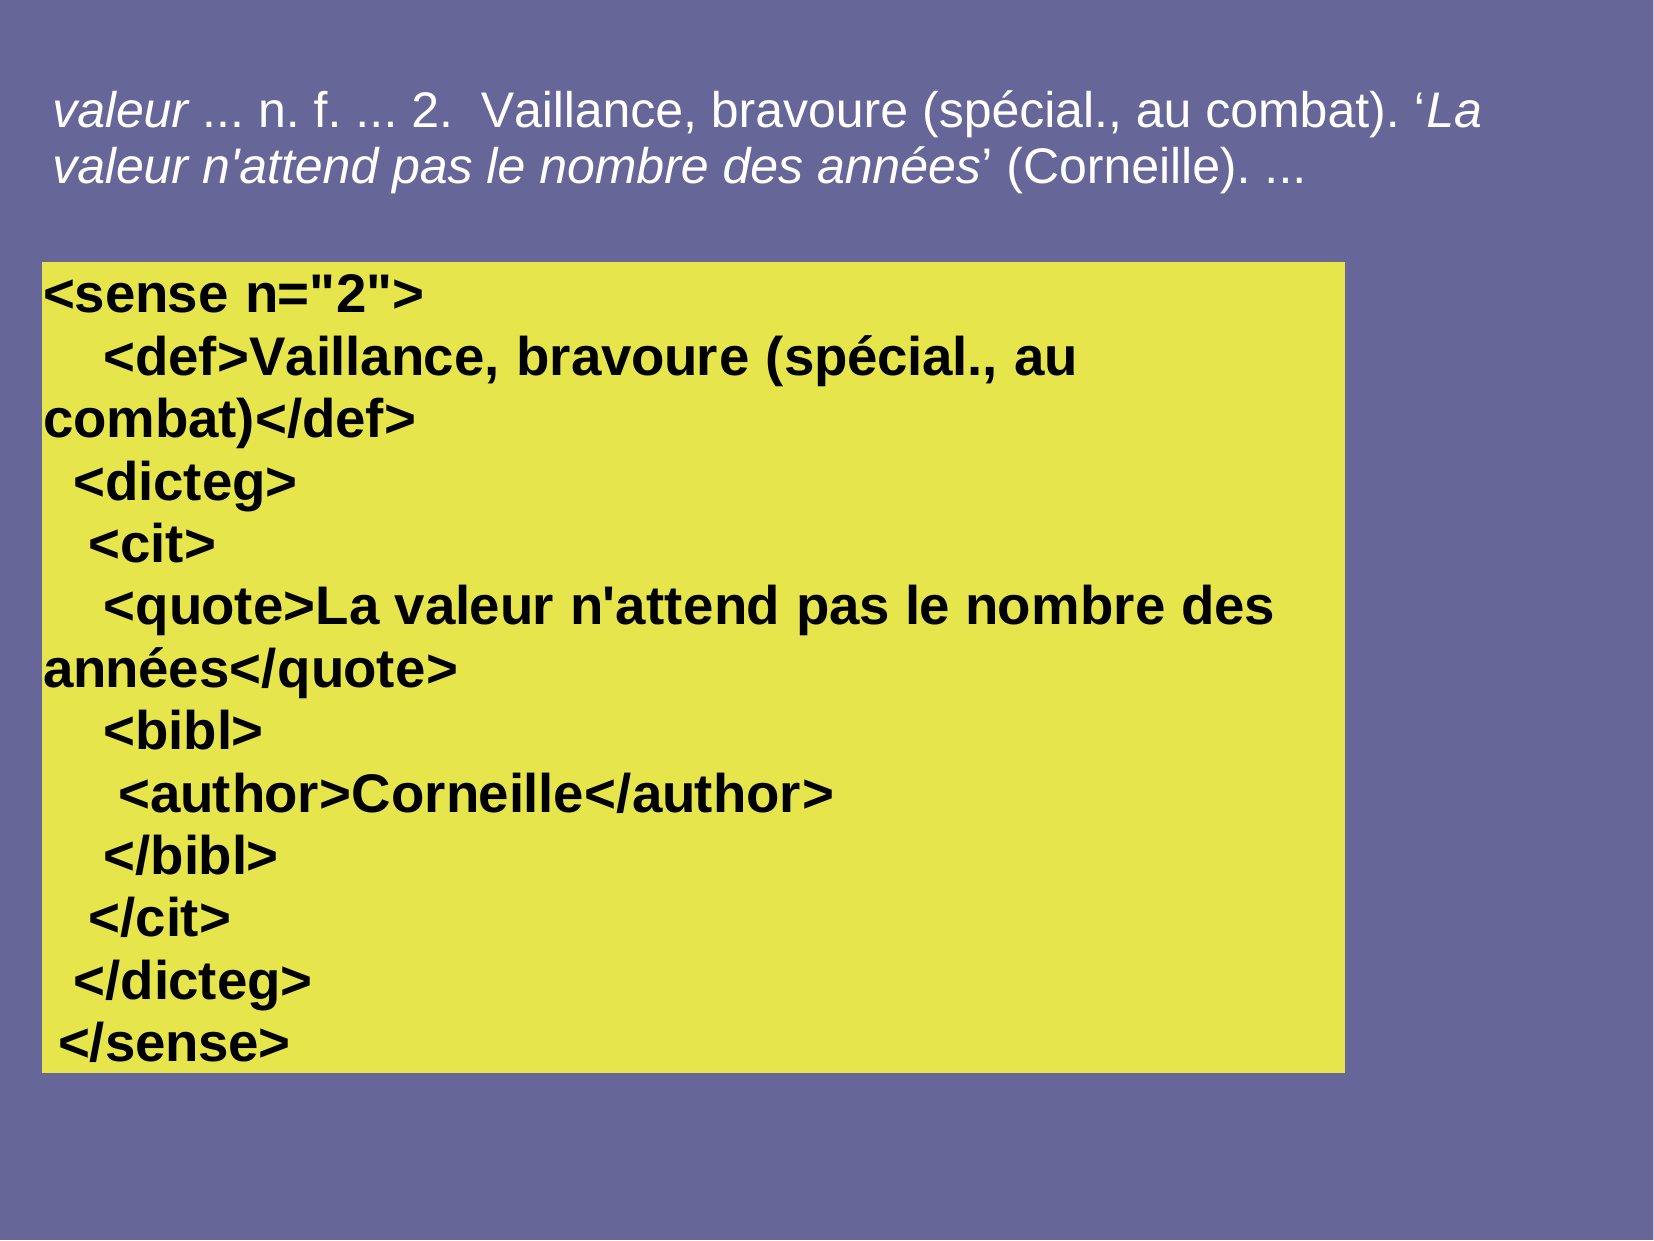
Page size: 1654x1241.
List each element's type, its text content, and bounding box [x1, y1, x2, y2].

chart [41, 261, 1347, 1124]
text_box valeur ... n. f. ... 2. Vaillance, bravoure (spécial., au combat). ‘La valeur n'attend pas le nombre des années’ (Corneille). ... [37, 75, 1538, 202]
